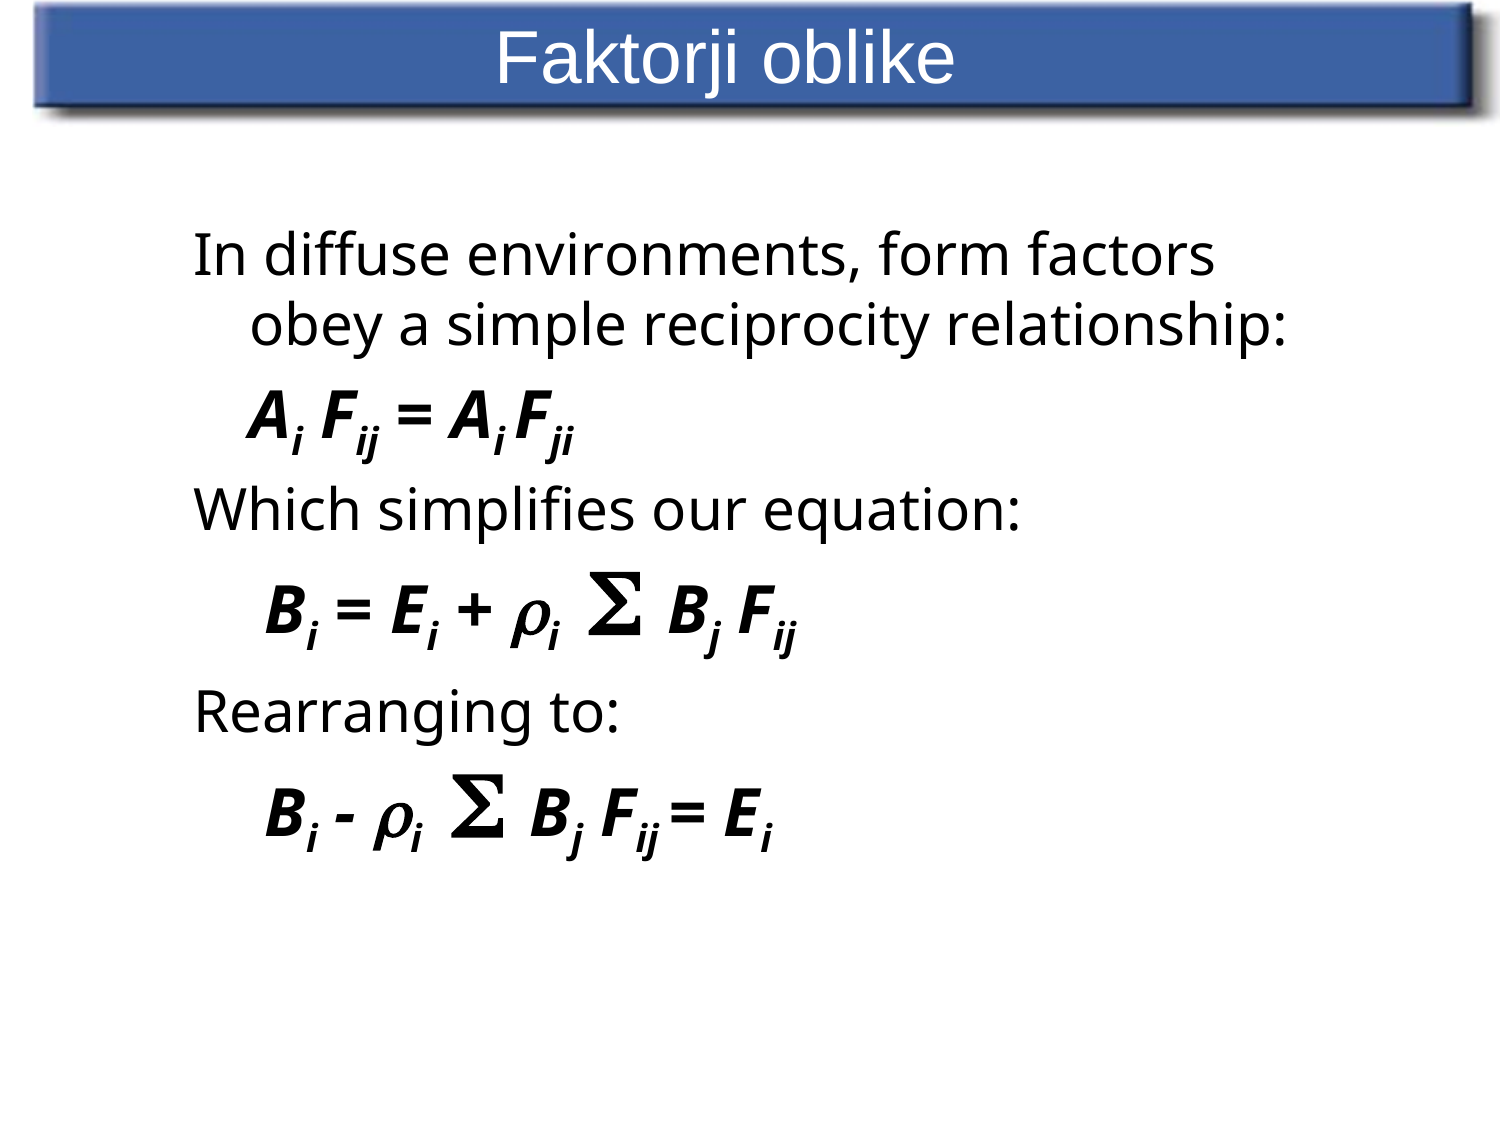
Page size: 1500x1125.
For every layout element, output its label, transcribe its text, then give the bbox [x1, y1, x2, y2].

title Faktorji oblike [88, 0, 1364, 108]
picture [32, 0, 1500, 127]
list In diffuse environments, form factors obey a simple reciprocity relationship: Ai Fij = Ai Fji Which simplifies our equation: Bi = Ei + i  Bj Fij Rearranging to: Bi - i  Bj Fij = Ei [178, 209, 1312, 869]
